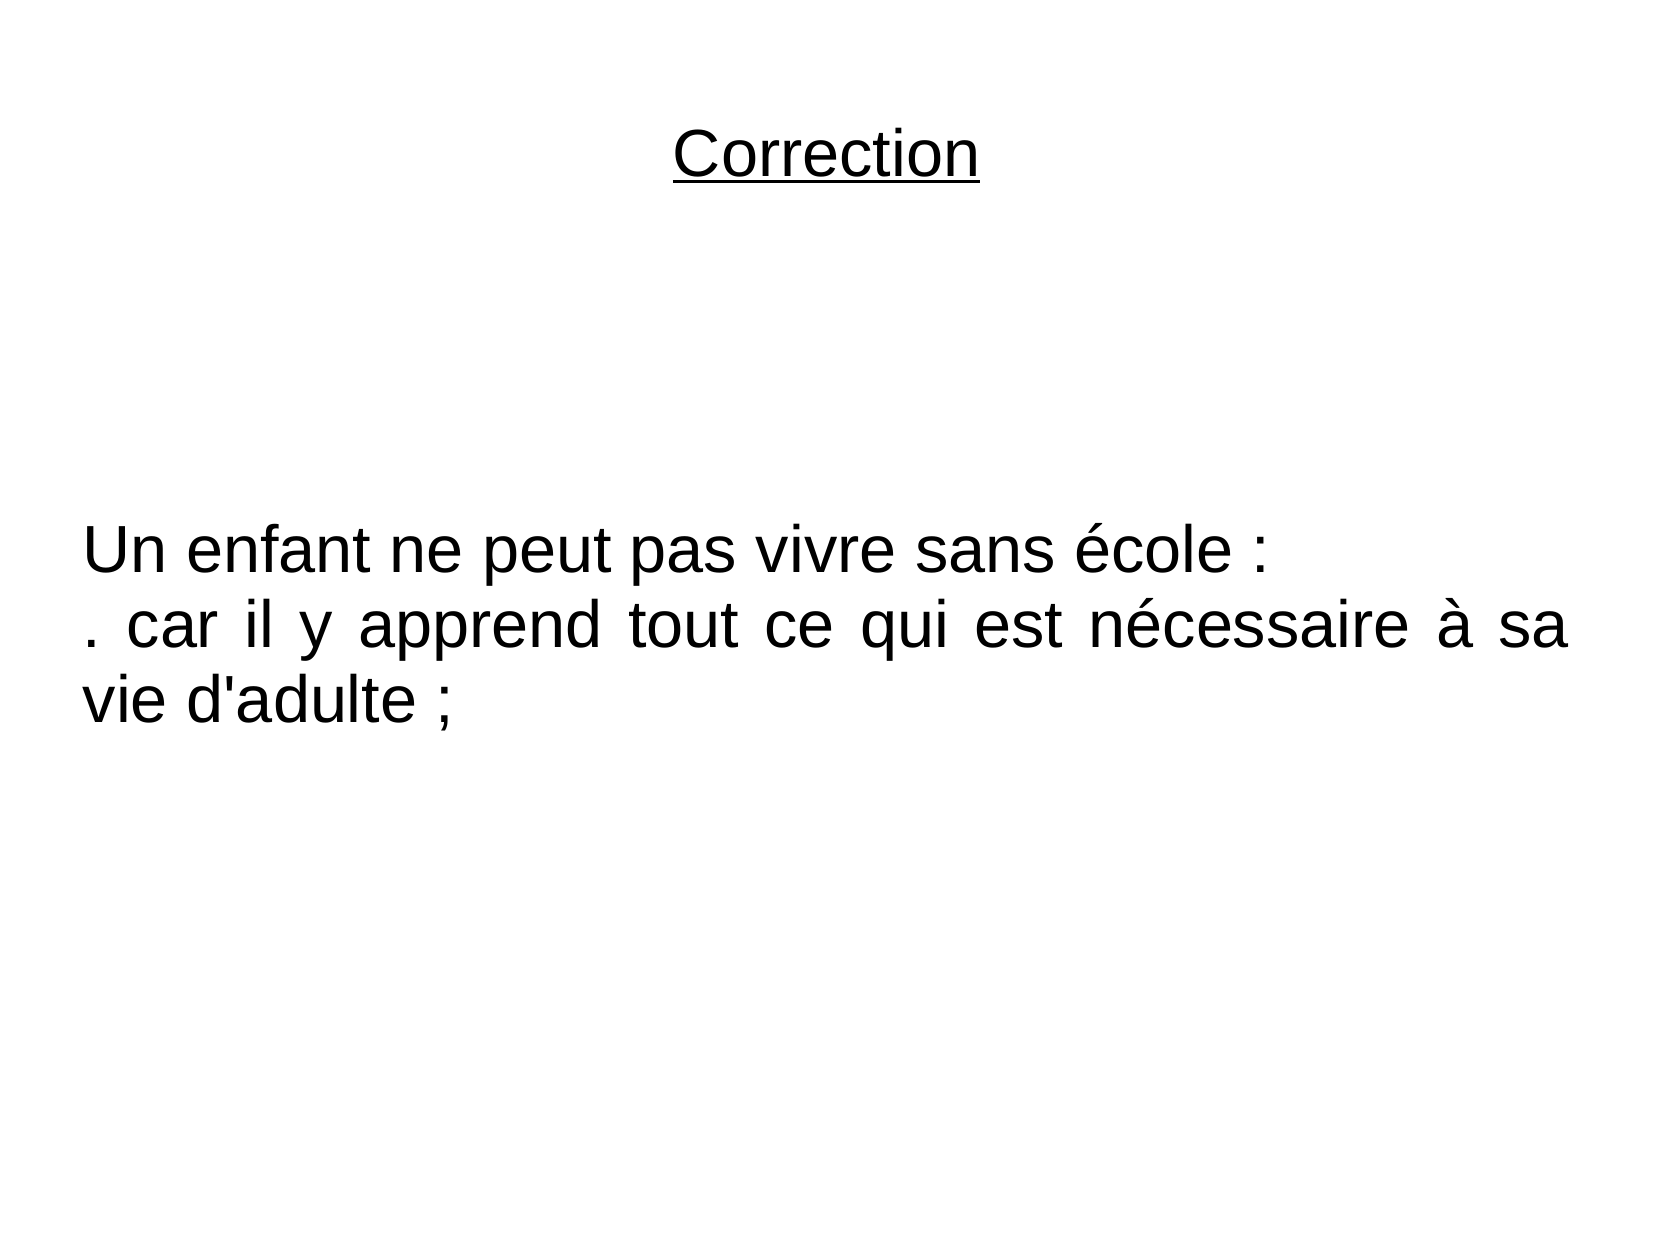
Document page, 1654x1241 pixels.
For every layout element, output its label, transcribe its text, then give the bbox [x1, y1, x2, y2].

subtitle Un enfant ne peut pas vivre sans école : . car il y apprend tout ce qui est nécessaire à sa vie d'adulte ; [82, 297, 1571, 1102]
title Correction [82, 56, 1571, 250]
